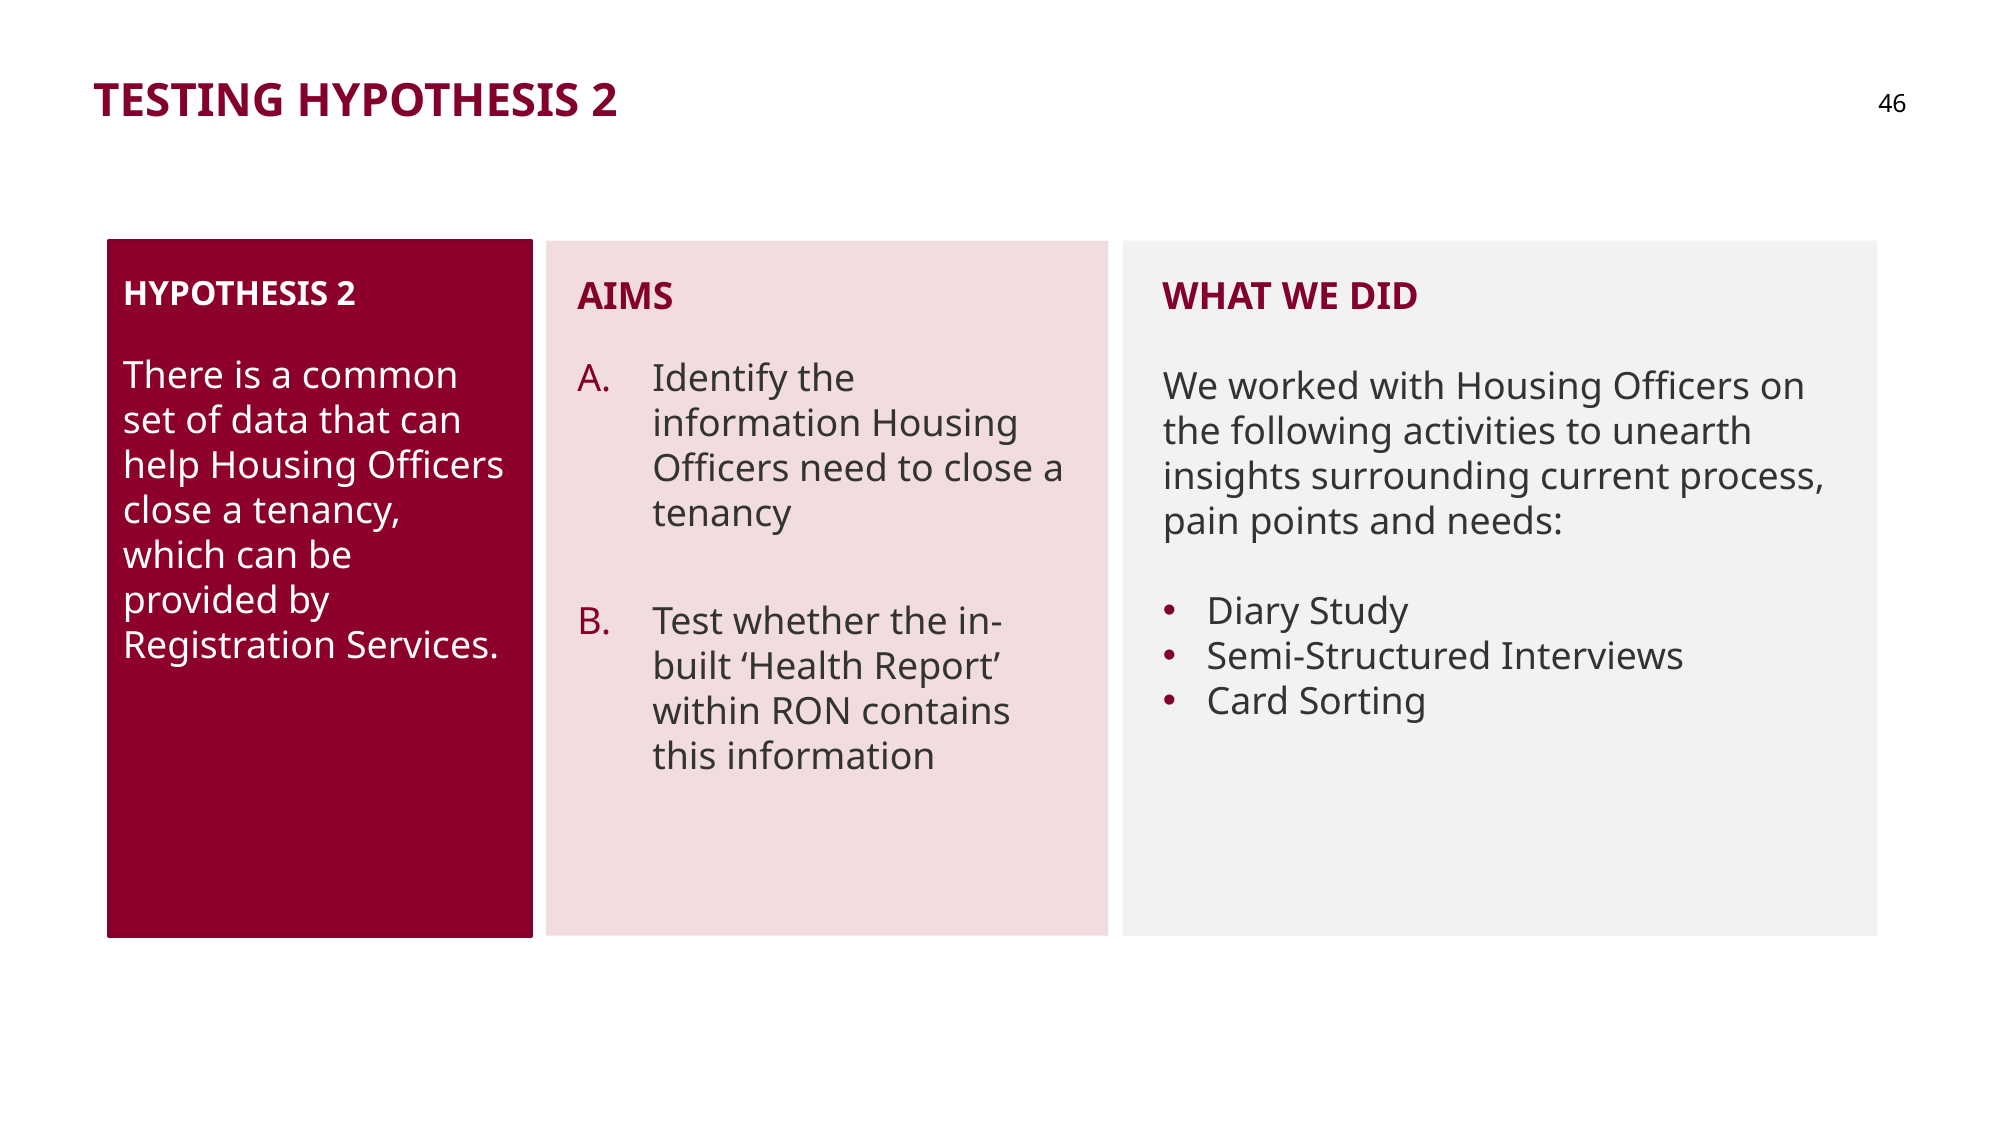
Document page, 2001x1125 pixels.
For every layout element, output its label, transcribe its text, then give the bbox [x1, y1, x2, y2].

text_box HYPOTHESIS 2 There is a common set of data that can help Housing Officers close a tenancy, which can be provided by Registration Services. [122, 271, 510, 938]
text_box [108, 240, 532, 936]
text_box [1122, 240, 1878, 936]
text_box WHAT WE DID We worked with Housing Officers on the following activities to unearth insights surrounding current process, pain points and needs: Diary Study Semi-Structured Interviews Card Sorting [1133, 271, 1867, 765]
text_box AIMS Identify the information Housing Officers need to close a tenancy Test whether the in-built ‘Health Report’ within RON contains this information [577, 271, 1074, 938]
title TESTING HYPOTHESIS 2 [93, 70, 1809, 215]
slide_number <number> [1850, 87, 1907, 148]
text_box [546, 240, 1109, 936]
